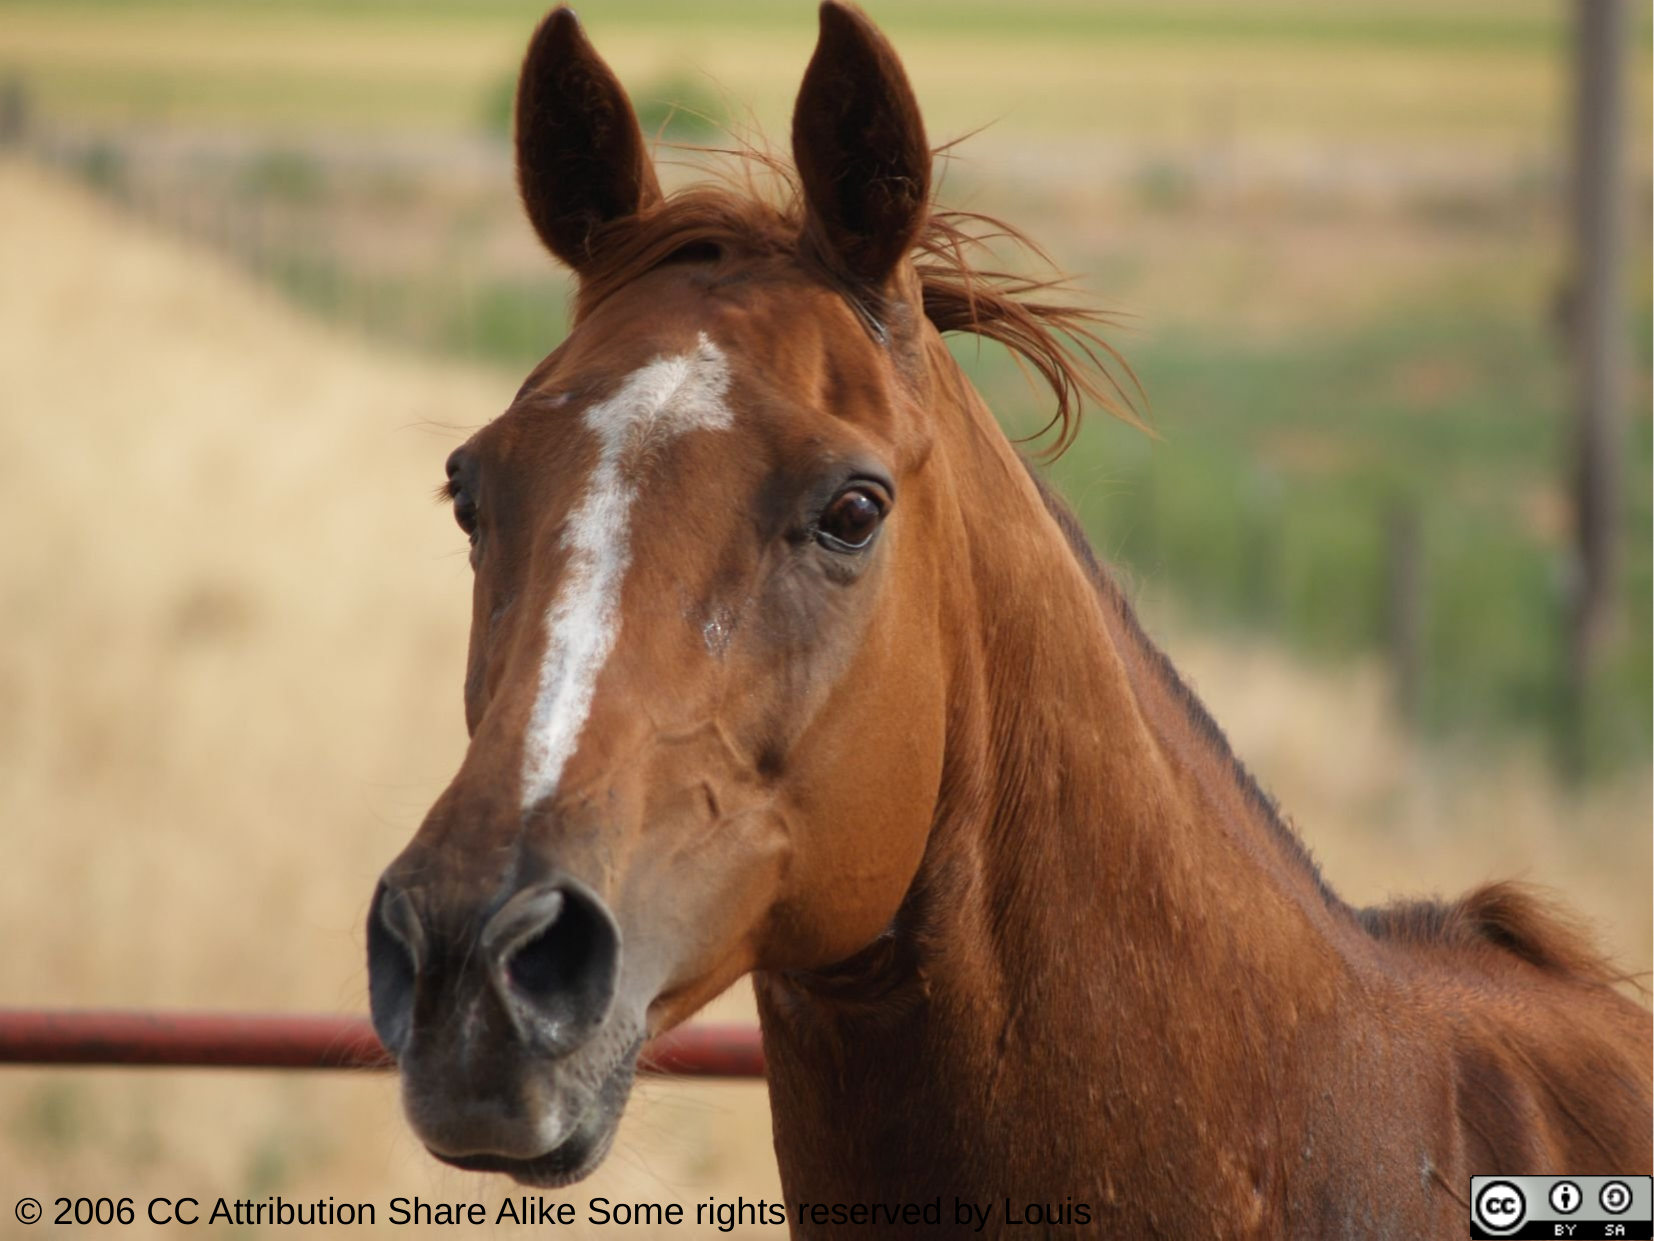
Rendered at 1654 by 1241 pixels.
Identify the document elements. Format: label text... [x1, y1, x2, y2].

text_box © 2006 CC Attribution Share Alike Some rights reserved by Louis [0, 1182, 1470, 1240]
picture [0, 0, 1654, 1241]
